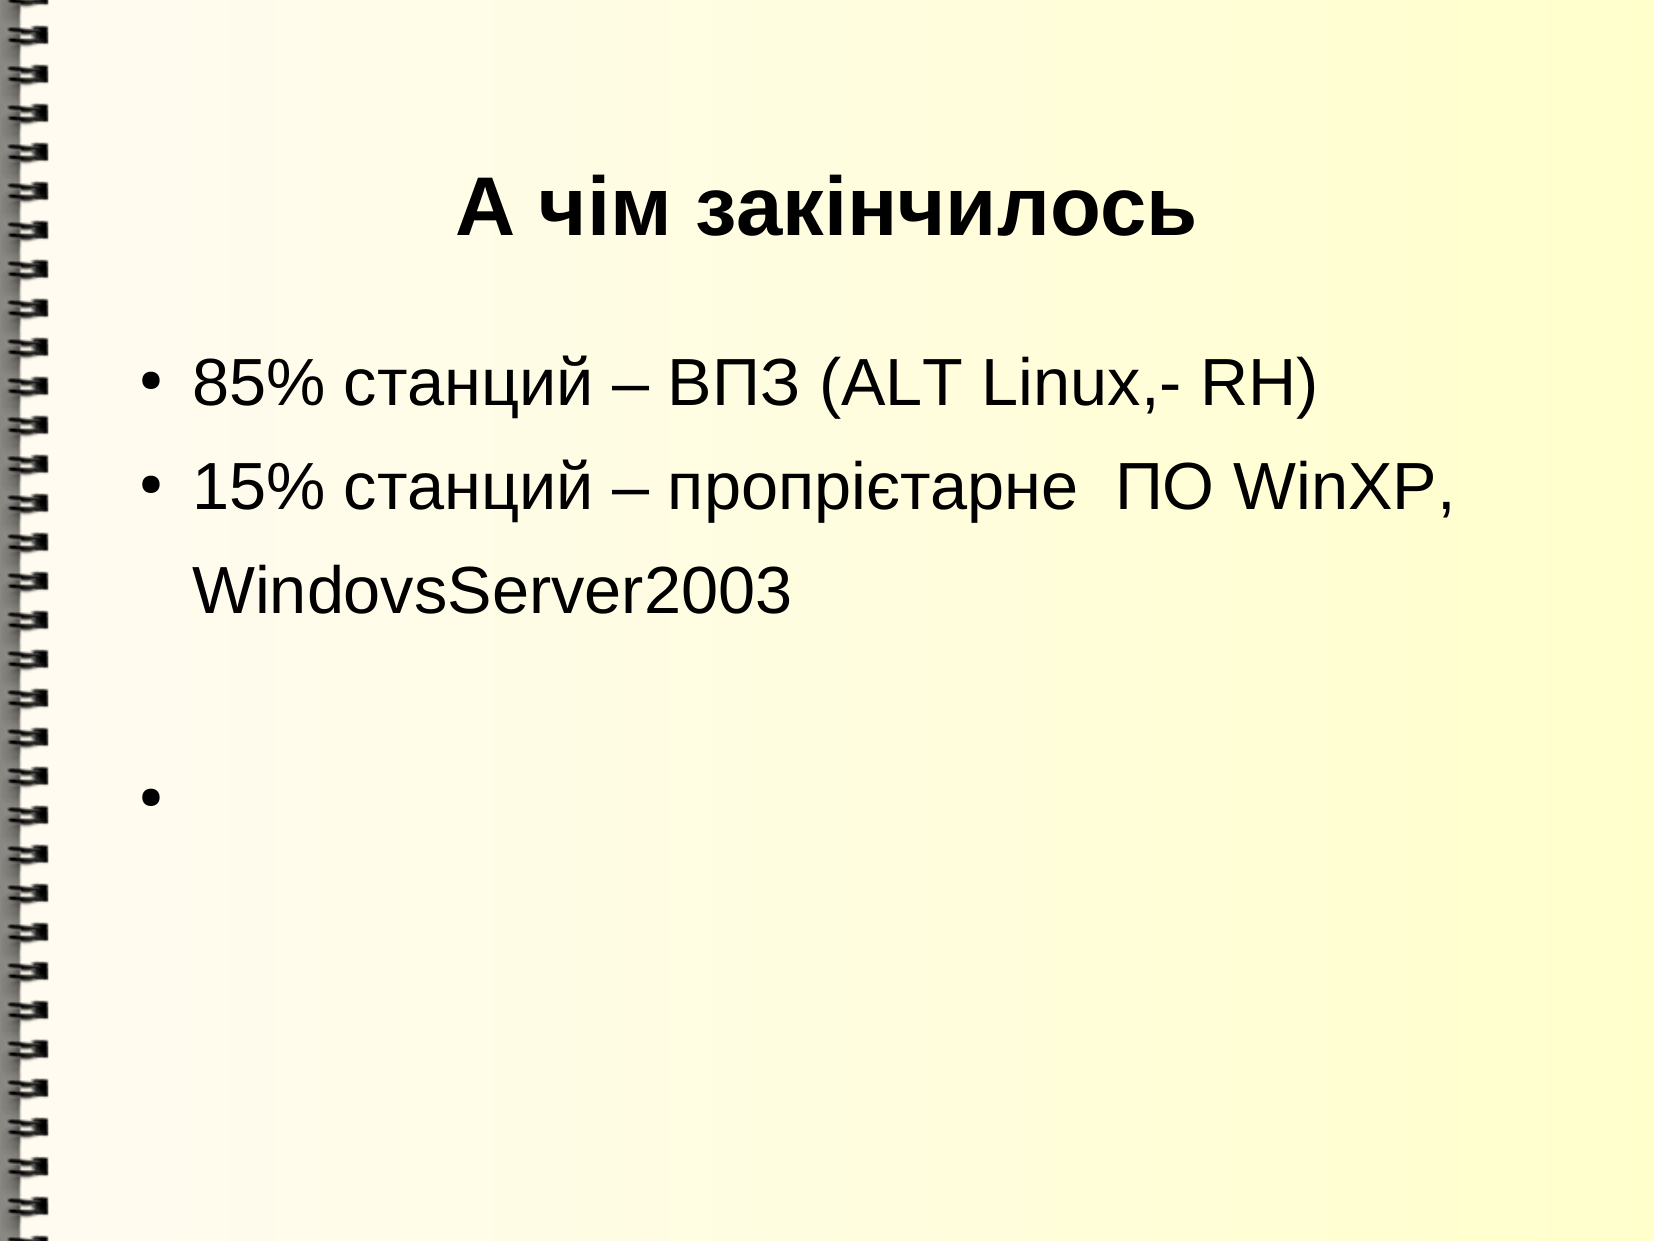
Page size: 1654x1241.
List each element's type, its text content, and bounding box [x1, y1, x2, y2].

picture [0, 0, 1654, 1241]
list 85% станций – ВПЗ (ALT Linux,- RH) 15% станций – пропрієтарне ПО WinXP, WindovsServer2003 [121, 344, 1625, 1127]
title А чім закінчилось [121, 110, 1534, 303]
